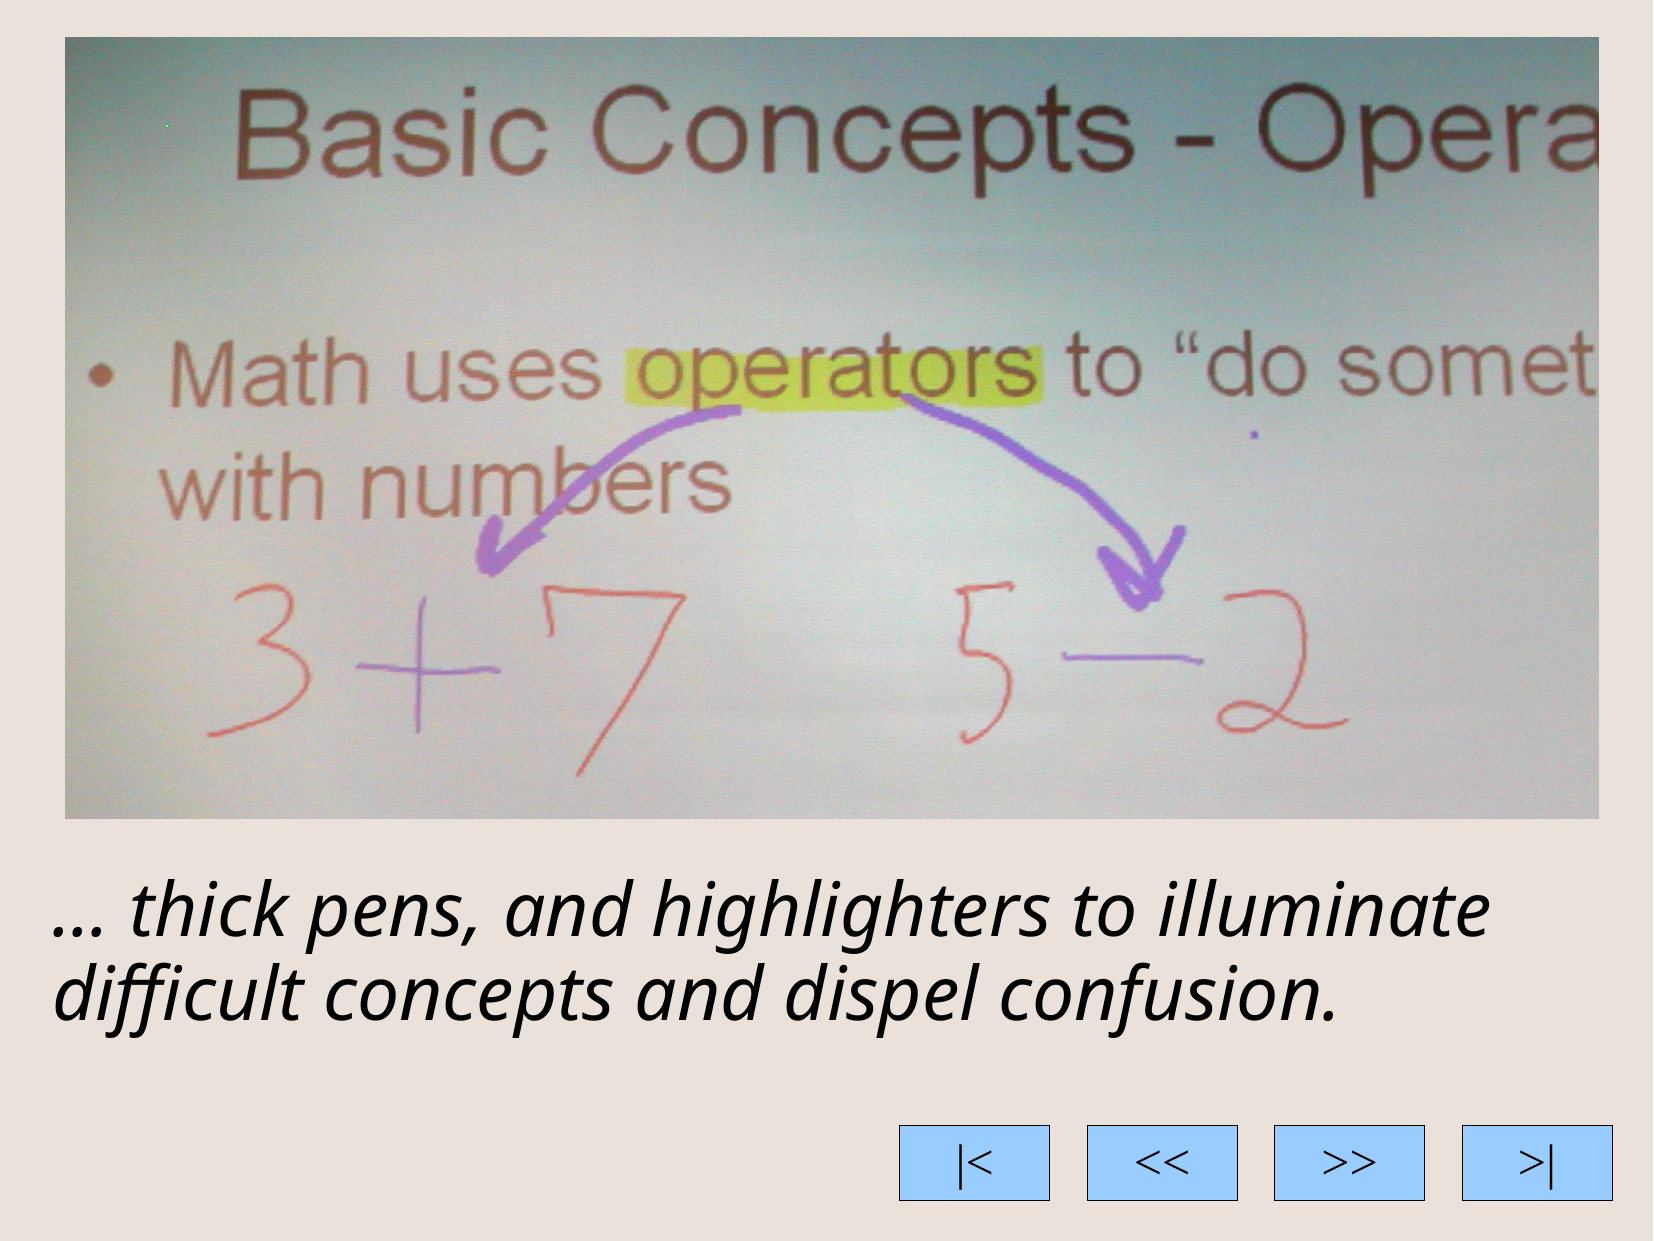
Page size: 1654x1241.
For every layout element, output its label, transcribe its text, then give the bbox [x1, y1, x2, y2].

text_box ... thick pens, and highlighters to illuminate difficult concepts and dispel confusion. [37, 862, 1613, 1084]
picture [65, 37, 1599, 819]
